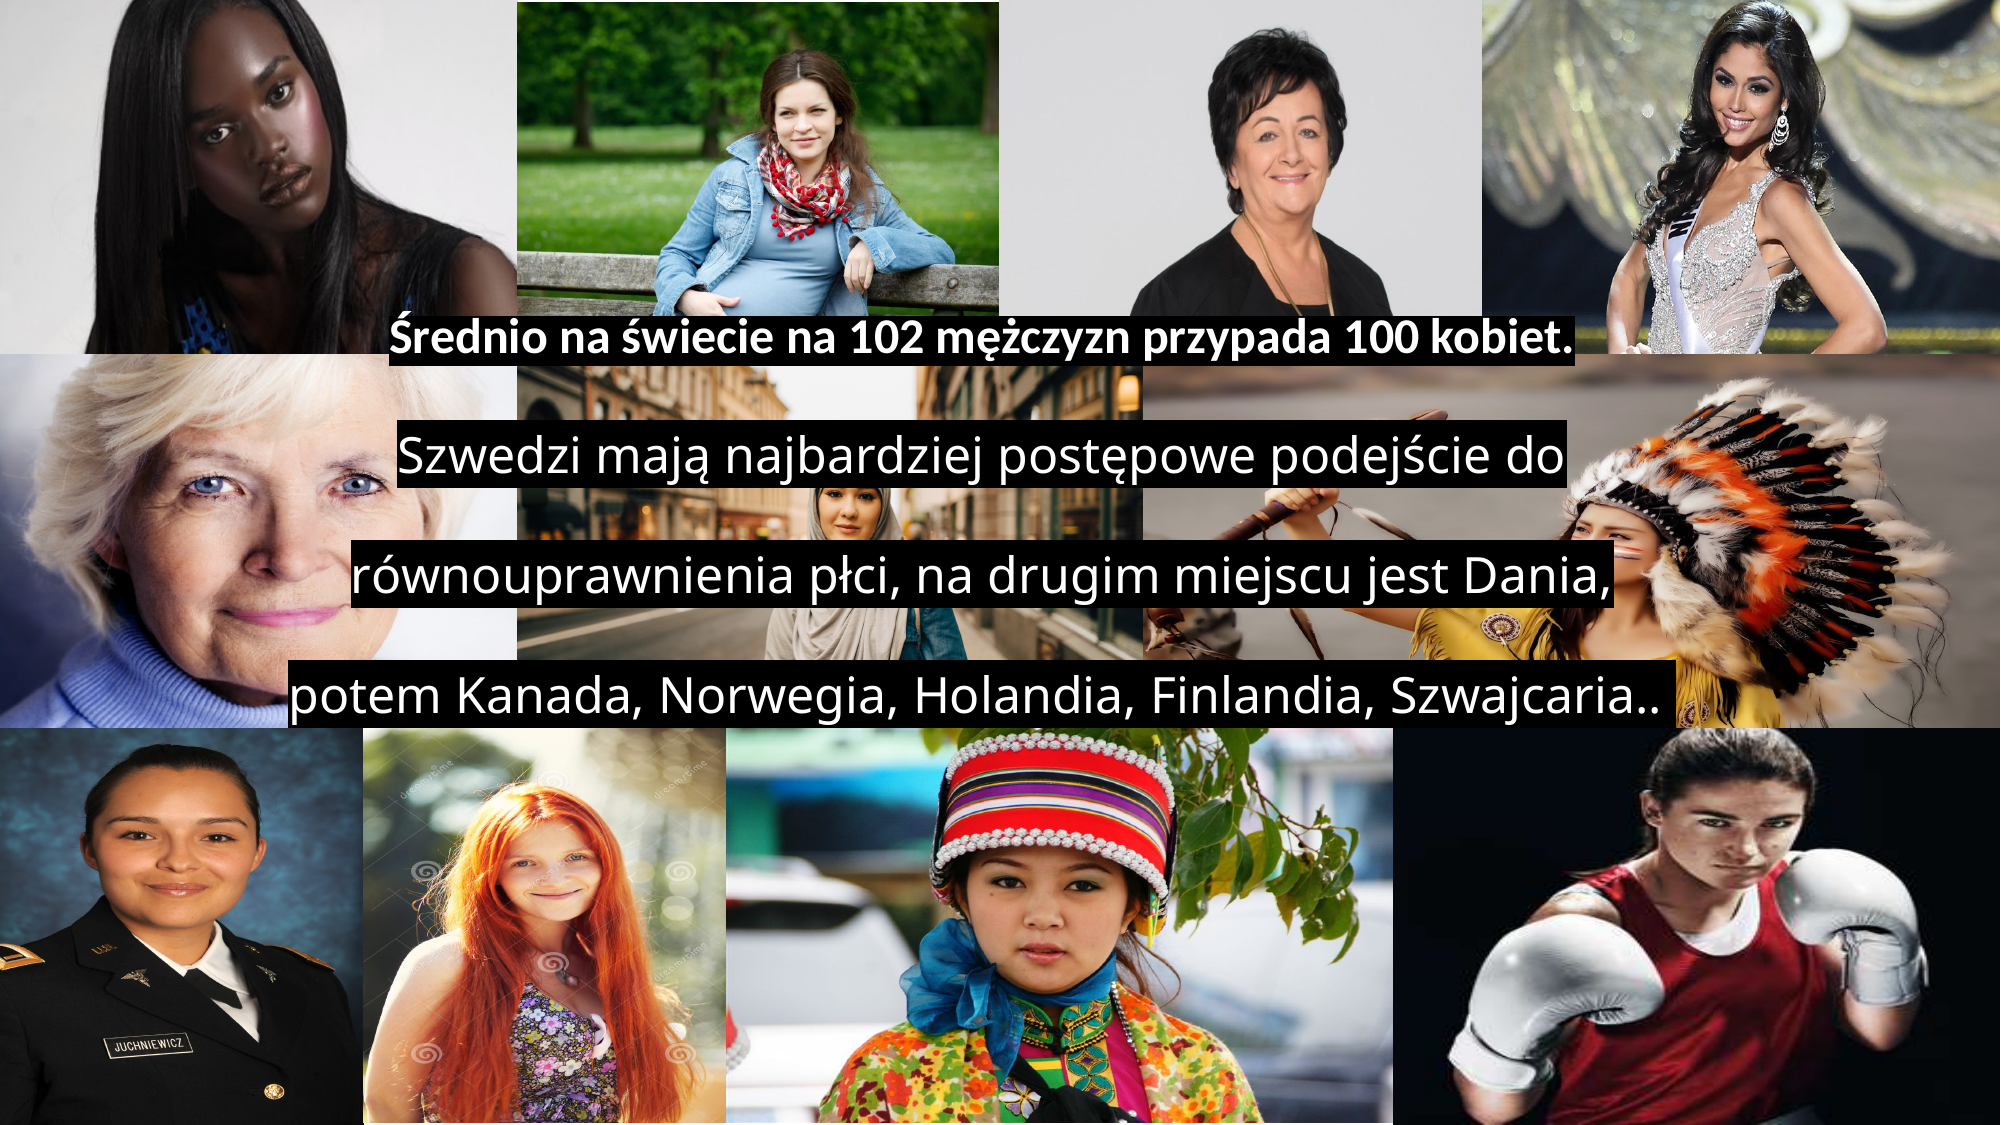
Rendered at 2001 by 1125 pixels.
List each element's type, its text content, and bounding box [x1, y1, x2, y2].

text_box Średnio na świecie na 102 mężczyzn przypada 100 kobiet. Szwedzi mają najbardziej postępowe podejście do równouprawnienia płci, na drugim miejscu jest Dania, potem Kanada, Norwegia, Holandia, Finlandia, Szwajcaria.. [253, 296, 1711, 736]
picture [0, 0, 2000, 1125]
